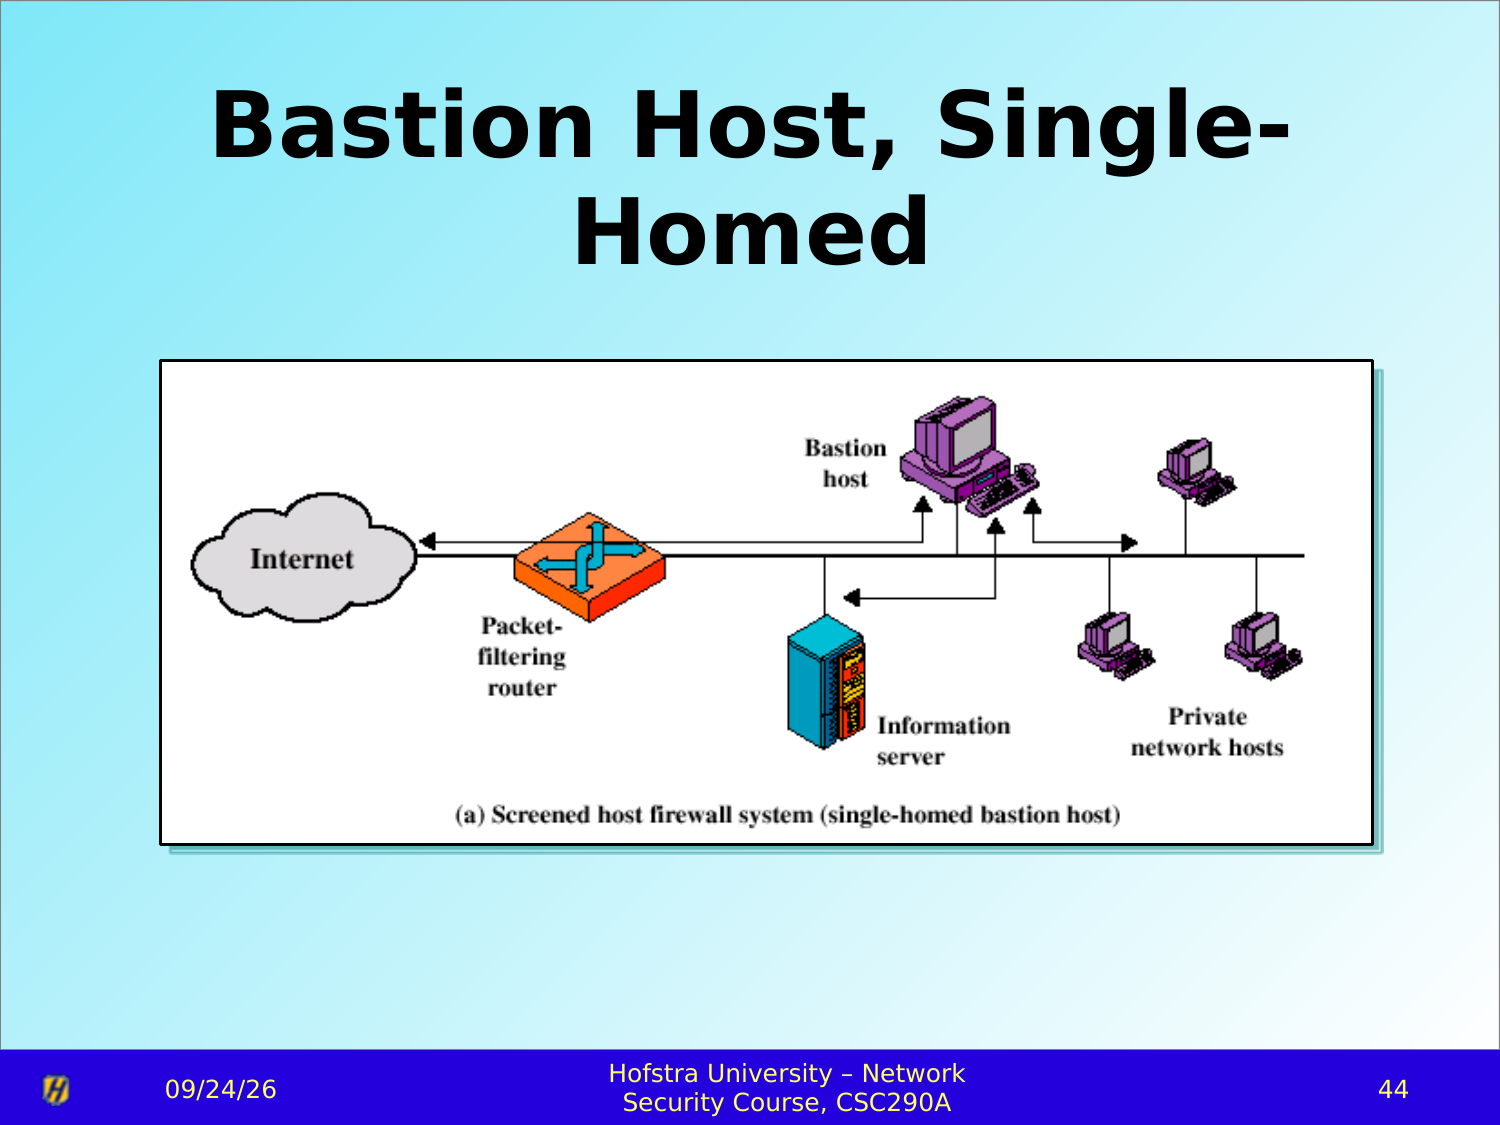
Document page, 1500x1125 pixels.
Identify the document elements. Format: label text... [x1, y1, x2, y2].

picture [37, 1072, 76, 1110]
picture [162, 362, 1372, 843]
title Bastion Host, Single-Homed [112, 64, 1391, 295]
